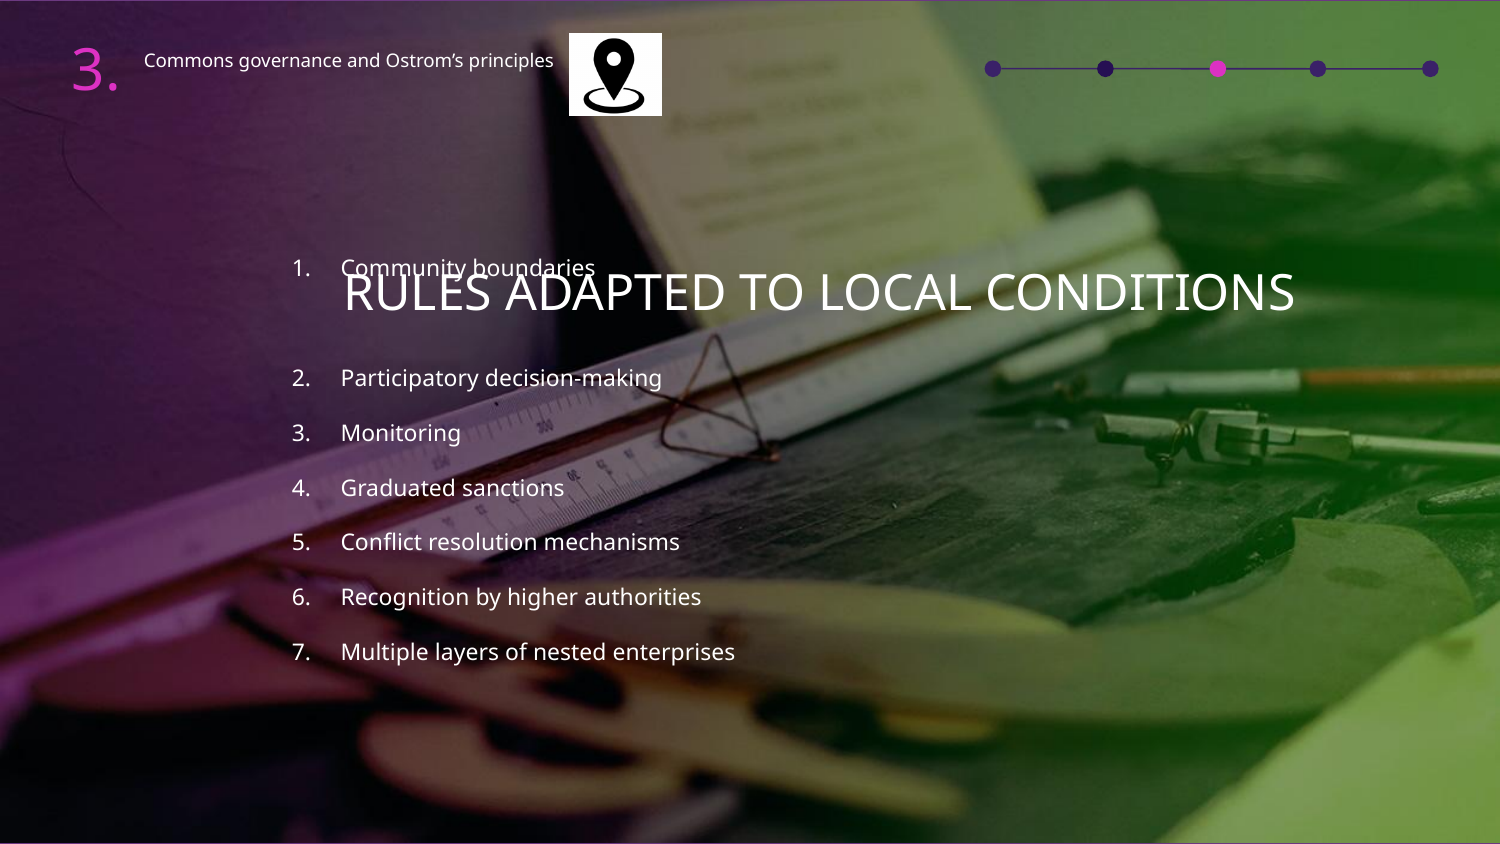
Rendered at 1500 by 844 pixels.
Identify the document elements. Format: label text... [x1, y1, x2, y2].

list Commons governance and Ostrom’s principles [129, 30, 586, 79]
text_box [1097, 60, 1114, 78]
title RULES ADAPTED TO LOCAL CONDITIONS [328, 245, 1500, 363]
text_box [1422, 60, 1439, 78]
picture [0, 1, 1500, 843]
text_box Community boundaries Participatory decision-making Monitoring Graduated sanctions Conflict resolution mechanisms Recognition by higher authorities Multiple layers of nested enterprises [250, 210, 1150, 690]
text_box [984, 60, 1002, 78]
text_box [1209, 60, 1227, 78]
title 3. [56, 16, 165, 123]
text_box [1309, 60, 1327, 78]
